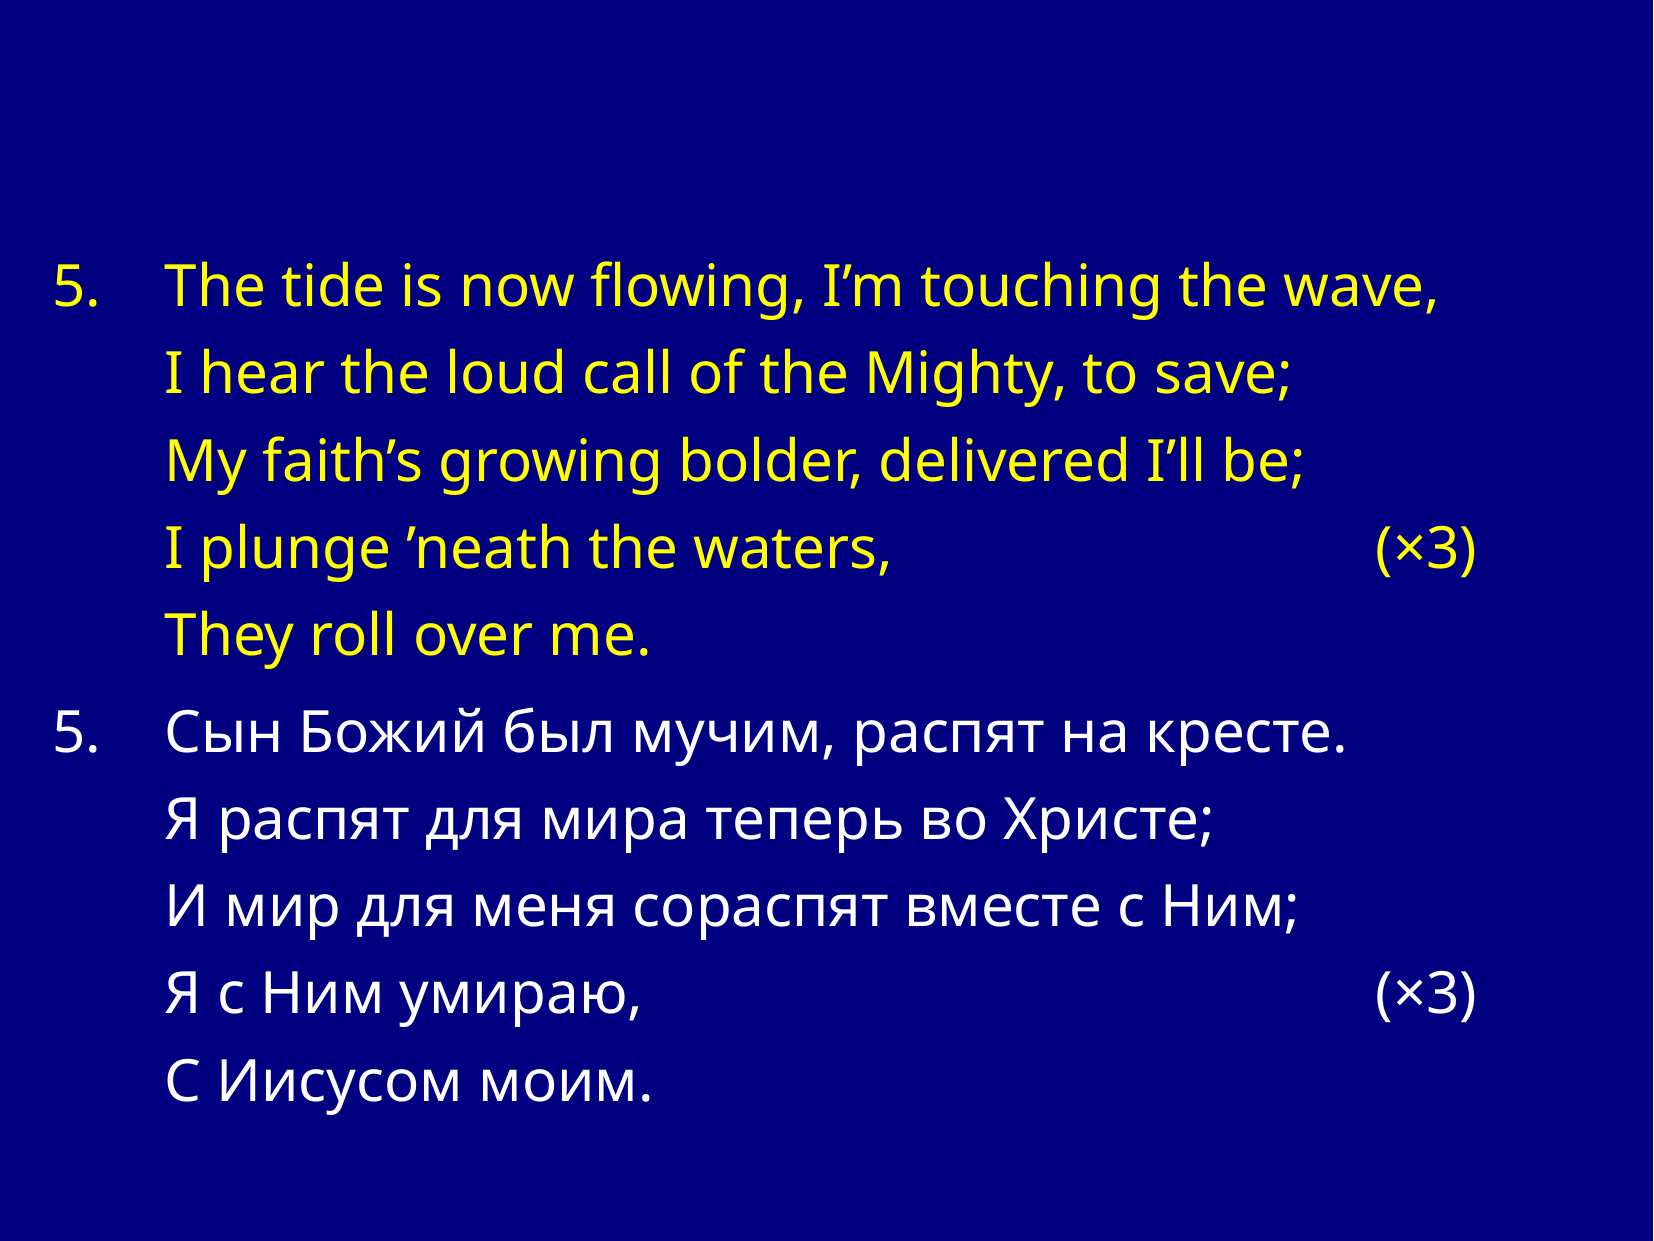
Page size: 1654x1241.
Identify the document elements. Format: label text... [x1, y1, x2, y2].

text_box 5. The tide is now flowing, I’m touching the wave, I hear the loud call of the Mighty, to save; My faith’s growing bolder, delivered I’ll be; I plunge ’neath the waters, (×3) They roll over me. [37, 150, 1653, 638]
text_box 5. Сын Божий был мучим, распят на кресте. Я распят для мира теперь во Христе; И мир для меня сораспят вместе с Ним; Я с Ним умираю, (×3) С Иисусом моим. [37, 675, 1653, 1163]
